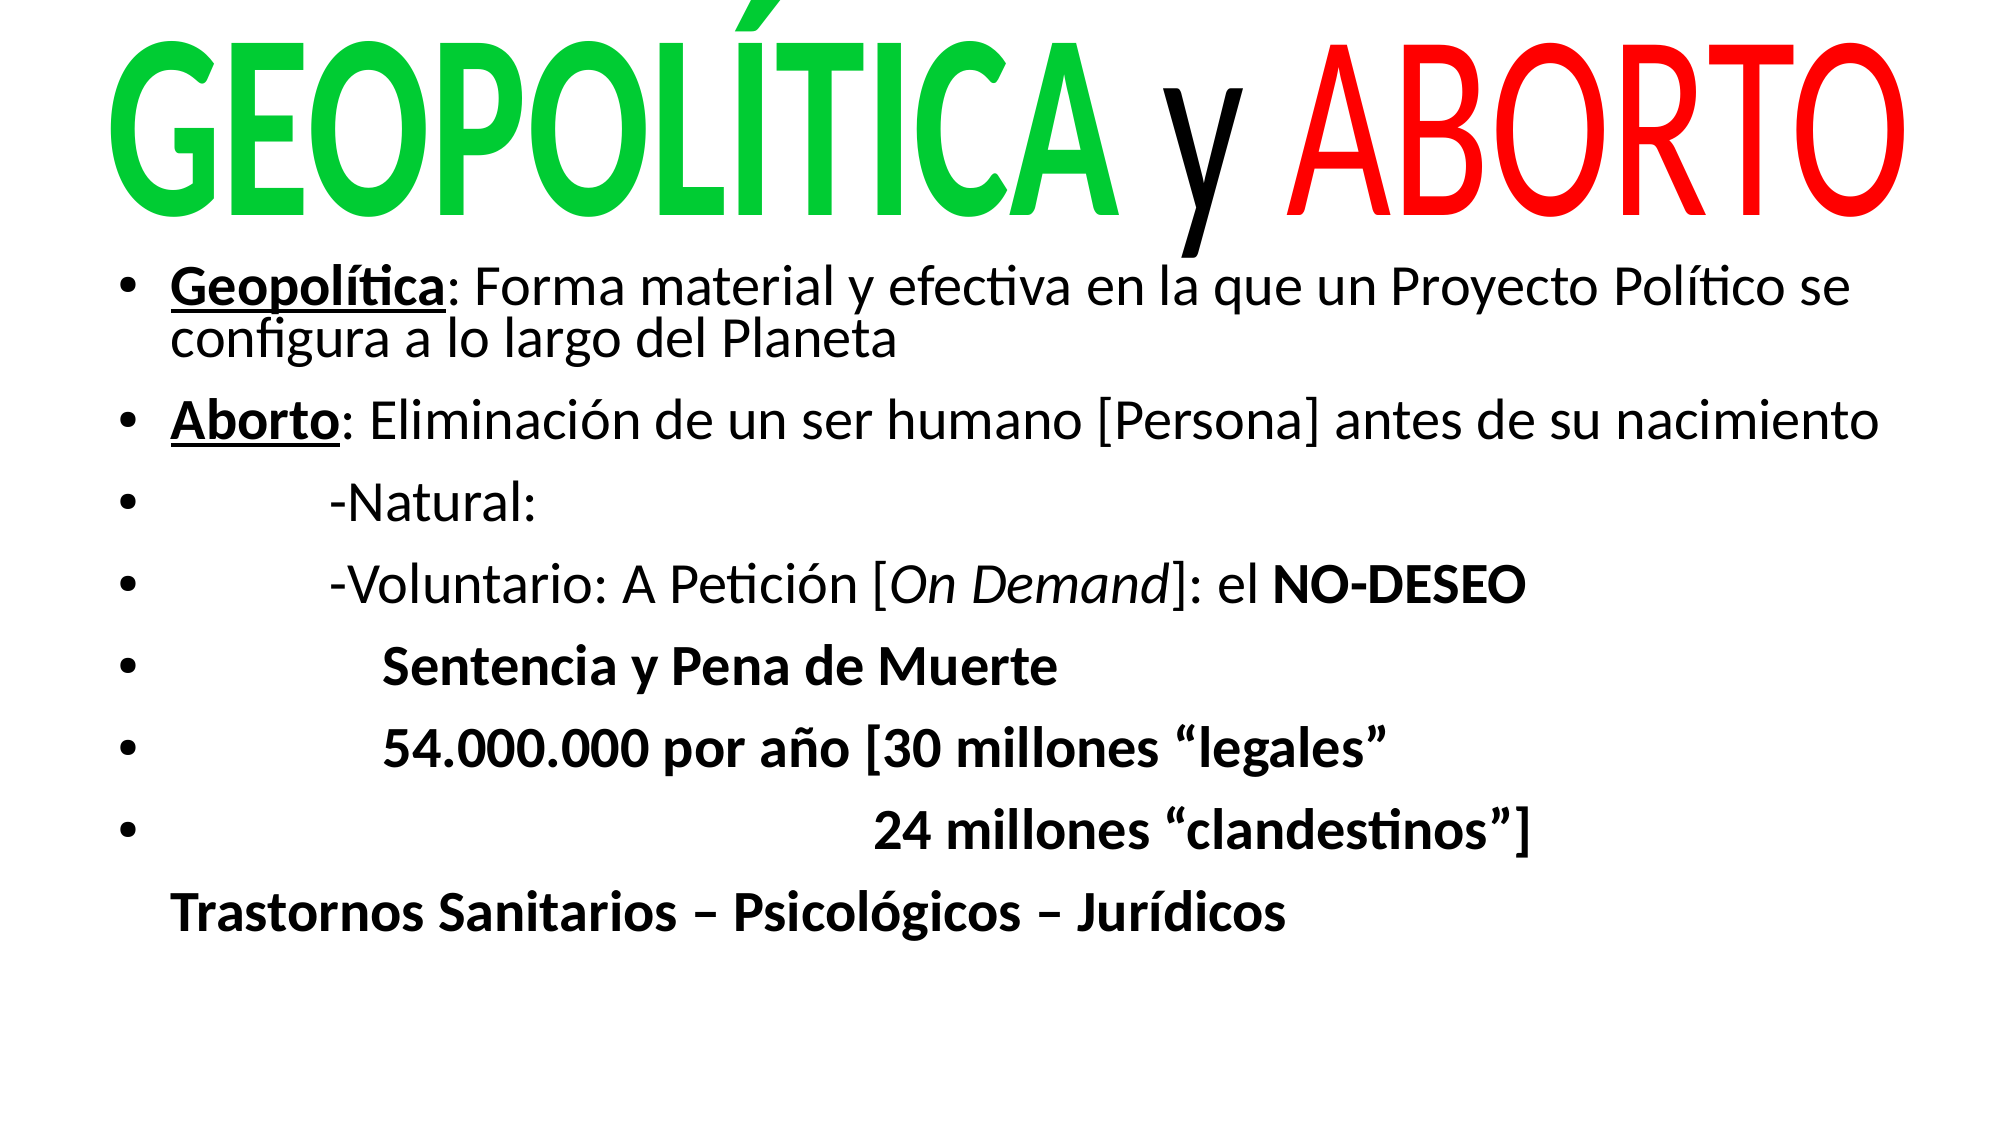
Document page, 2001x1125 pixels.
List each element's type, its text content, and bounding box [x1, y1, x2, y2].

list Geopolítica: Forma material y efectiva en la que un Proyecto Político se configura a lo largo del Planeta Aborto: Eliminación de un ser humano [Persona] antes de su nacimiento -Natural: -Voluntario: A Petición [On Demand]: el NO-DESEO Sentencia y Pena de Muerte 54.000.000 por año [30 millones “legales” 24 millones “clandestinos”] Trastornos Sanitarios – Psicológicos – Jurídicos [99, 263, 1900, 1055]
title GEOPOLÍTICA y ABORTO [106, 23, 1914, 264]
